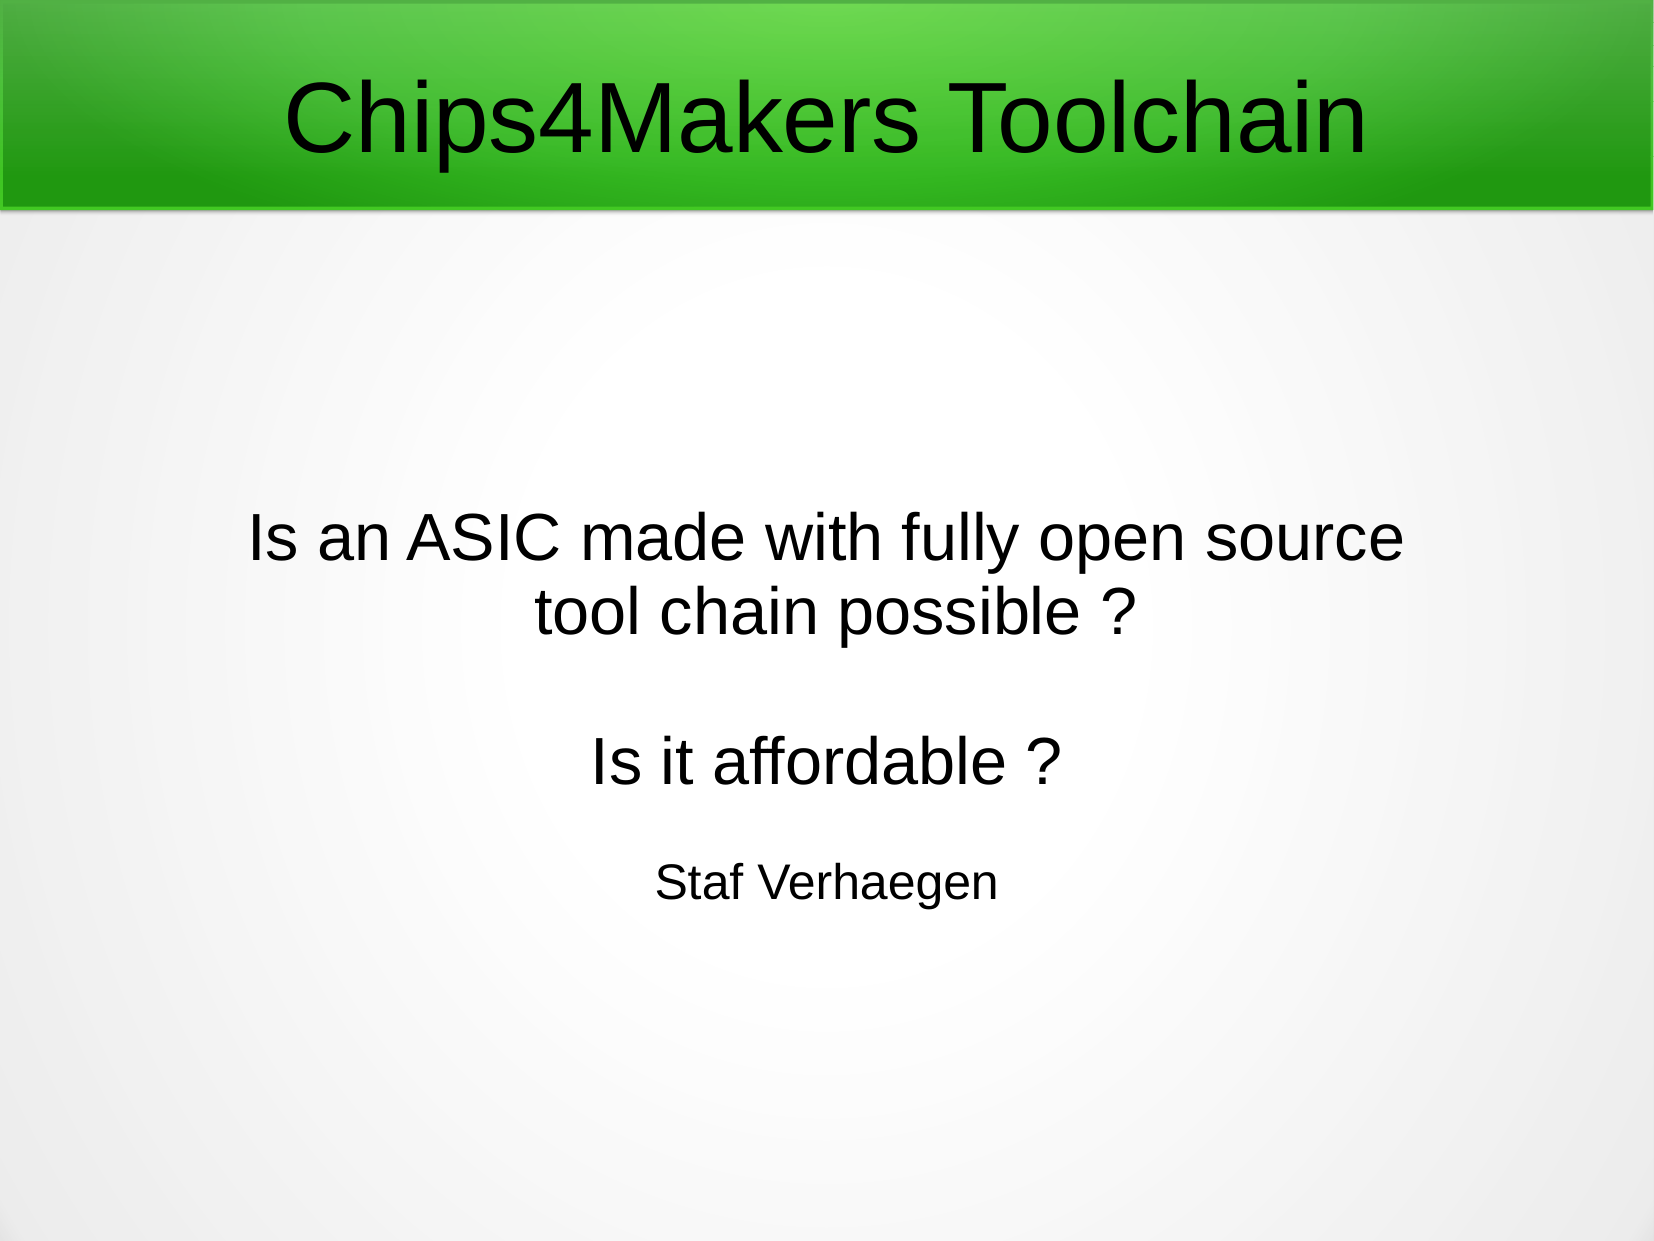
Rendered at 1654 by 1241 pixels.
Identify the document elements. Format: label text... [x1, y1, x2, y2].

subtitle Is an ASIC made with fully open source tool chain possible ? Is it affordable ? Staf Verhaegen [82, 248, 1571, 1087]
title Chips4Makers Toolchain [82, 27, 1571, 210]
